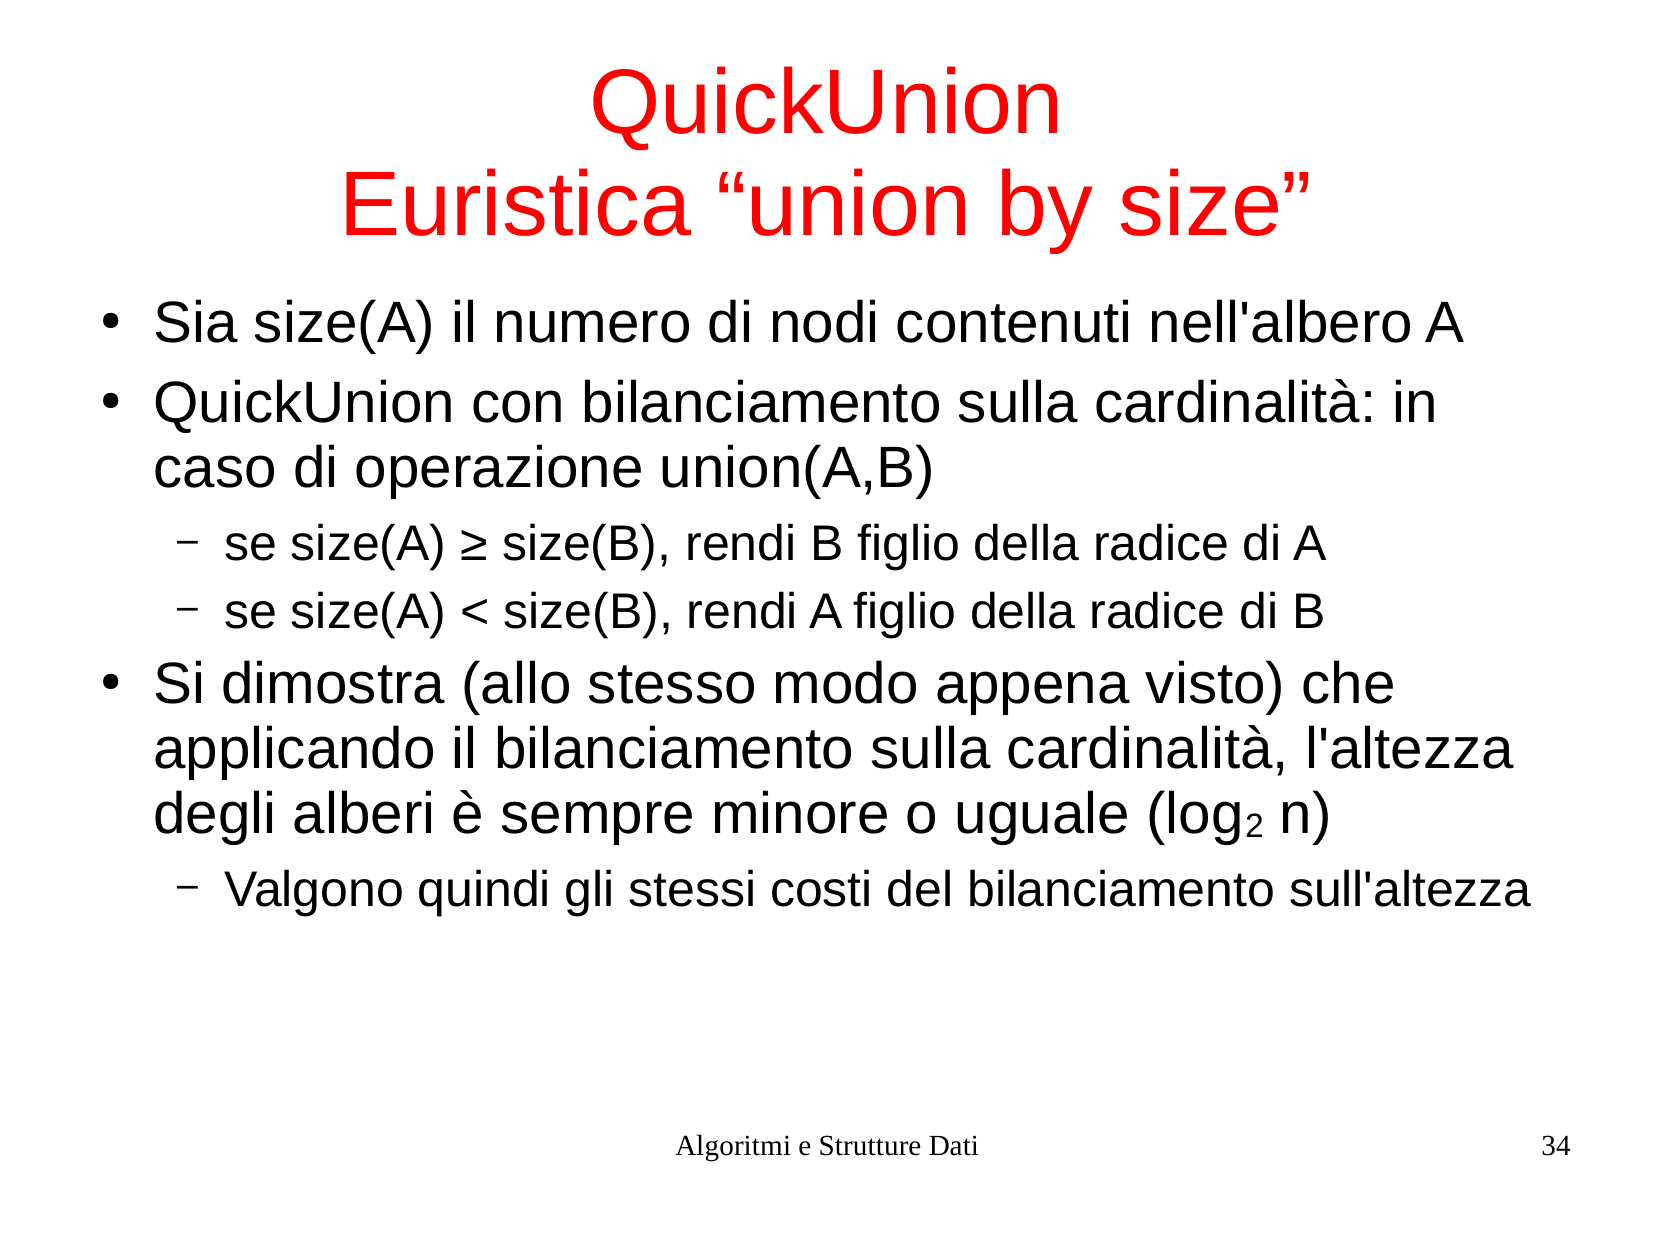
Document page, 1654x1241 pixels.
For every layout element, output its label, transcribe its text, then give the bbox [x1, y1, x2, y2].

title QuickUnion Euristica “union by size” [82, 49, 1571, 257]
list Sia size(A) il numero di nodi contenuti nell'albero A QuickUnion con bilanciamento sulla cardinalità: in caso di operazione union(A,B) se size(A) ≥ size(B), rendi B figlio della radice di A se size(A) < size(B), rendi A figlio della radice di B Si dimostra (allo stesso modo appena visto) che applicando il bilanciamento sulla cardinalità, l'altezza degli alberi è sempre minore o uguale (log2 n) Valgono quindi gli stessi costi del bilanciamento sull'altezza [82, 290, 1571, 1109]
